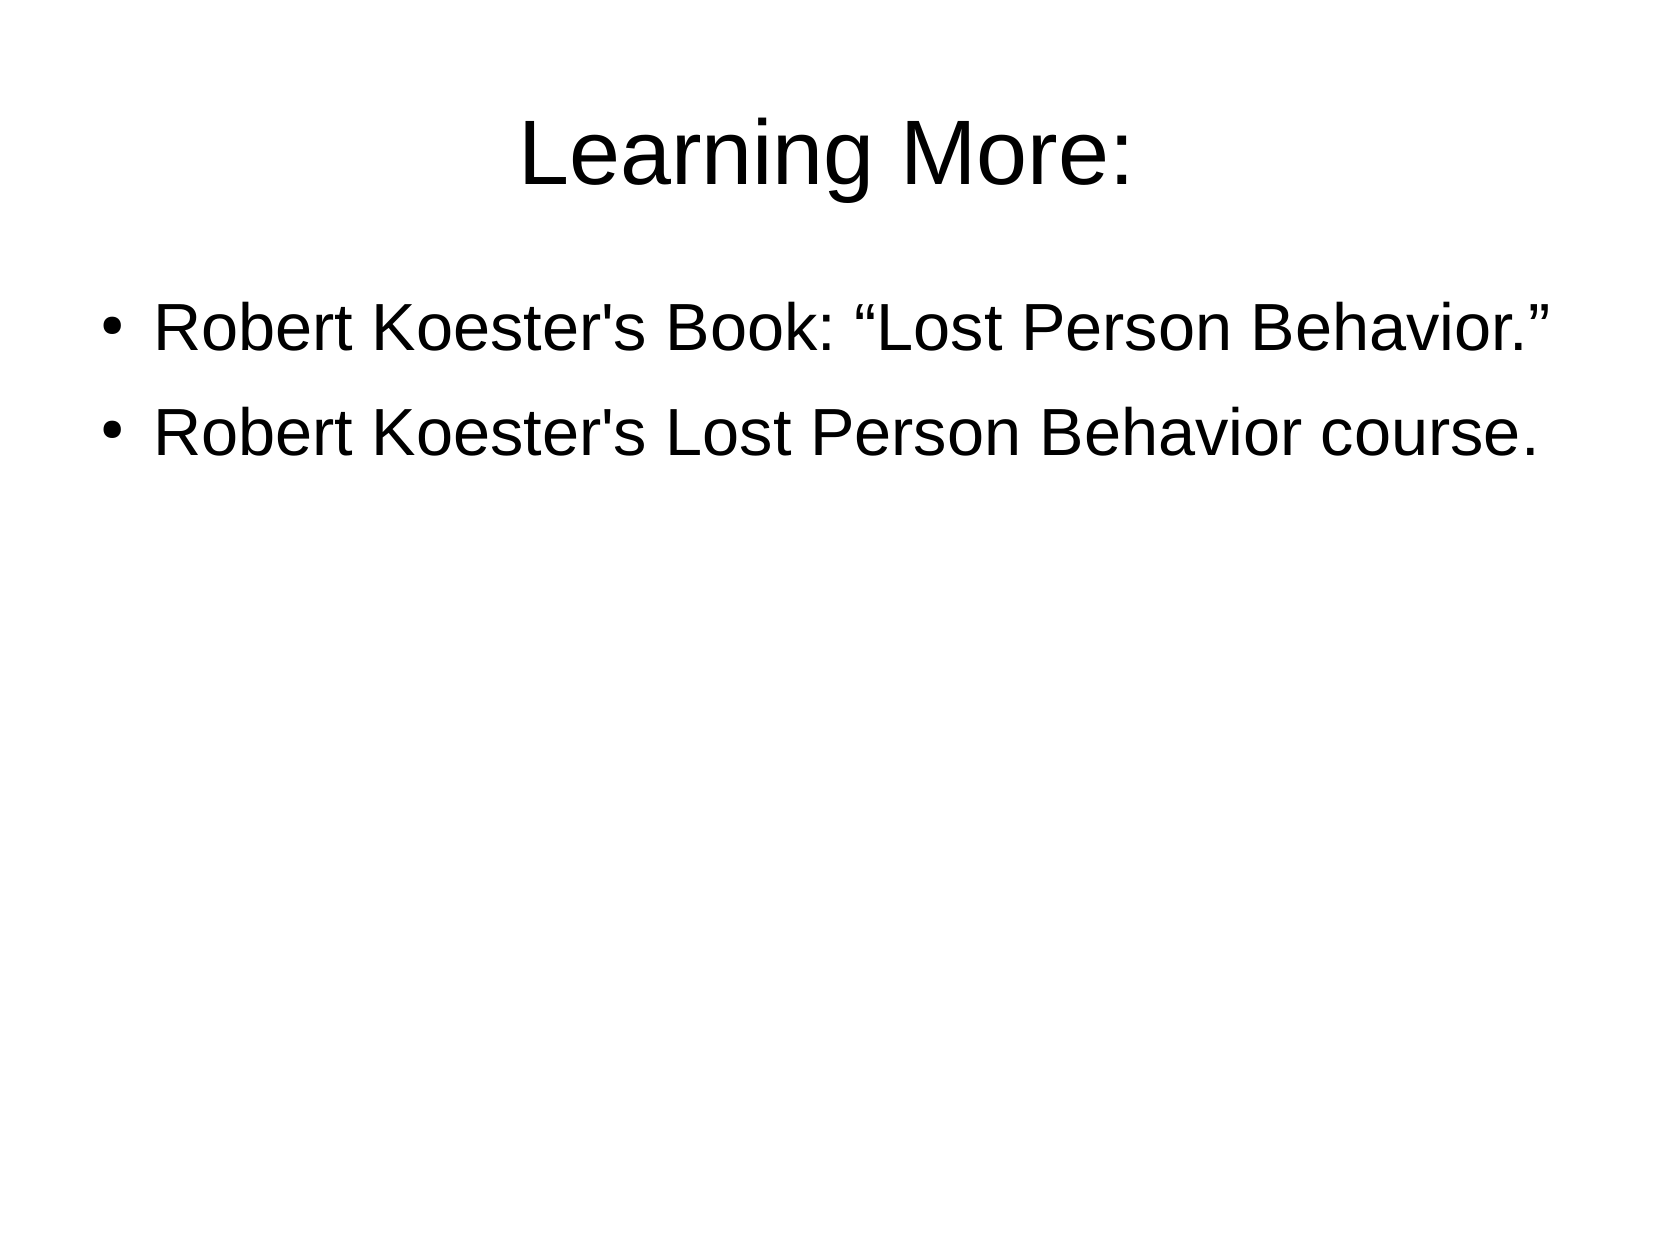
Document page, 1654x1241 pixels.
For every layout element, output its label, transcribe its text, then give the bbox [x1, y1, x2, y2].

title Learning More: [82, 49, 1571, 257]
list Robert Koester's Book: “Lost Person Behavior.” Robert Koester's Lost Person Behavior course. [82, 290, 1571, 1010]
